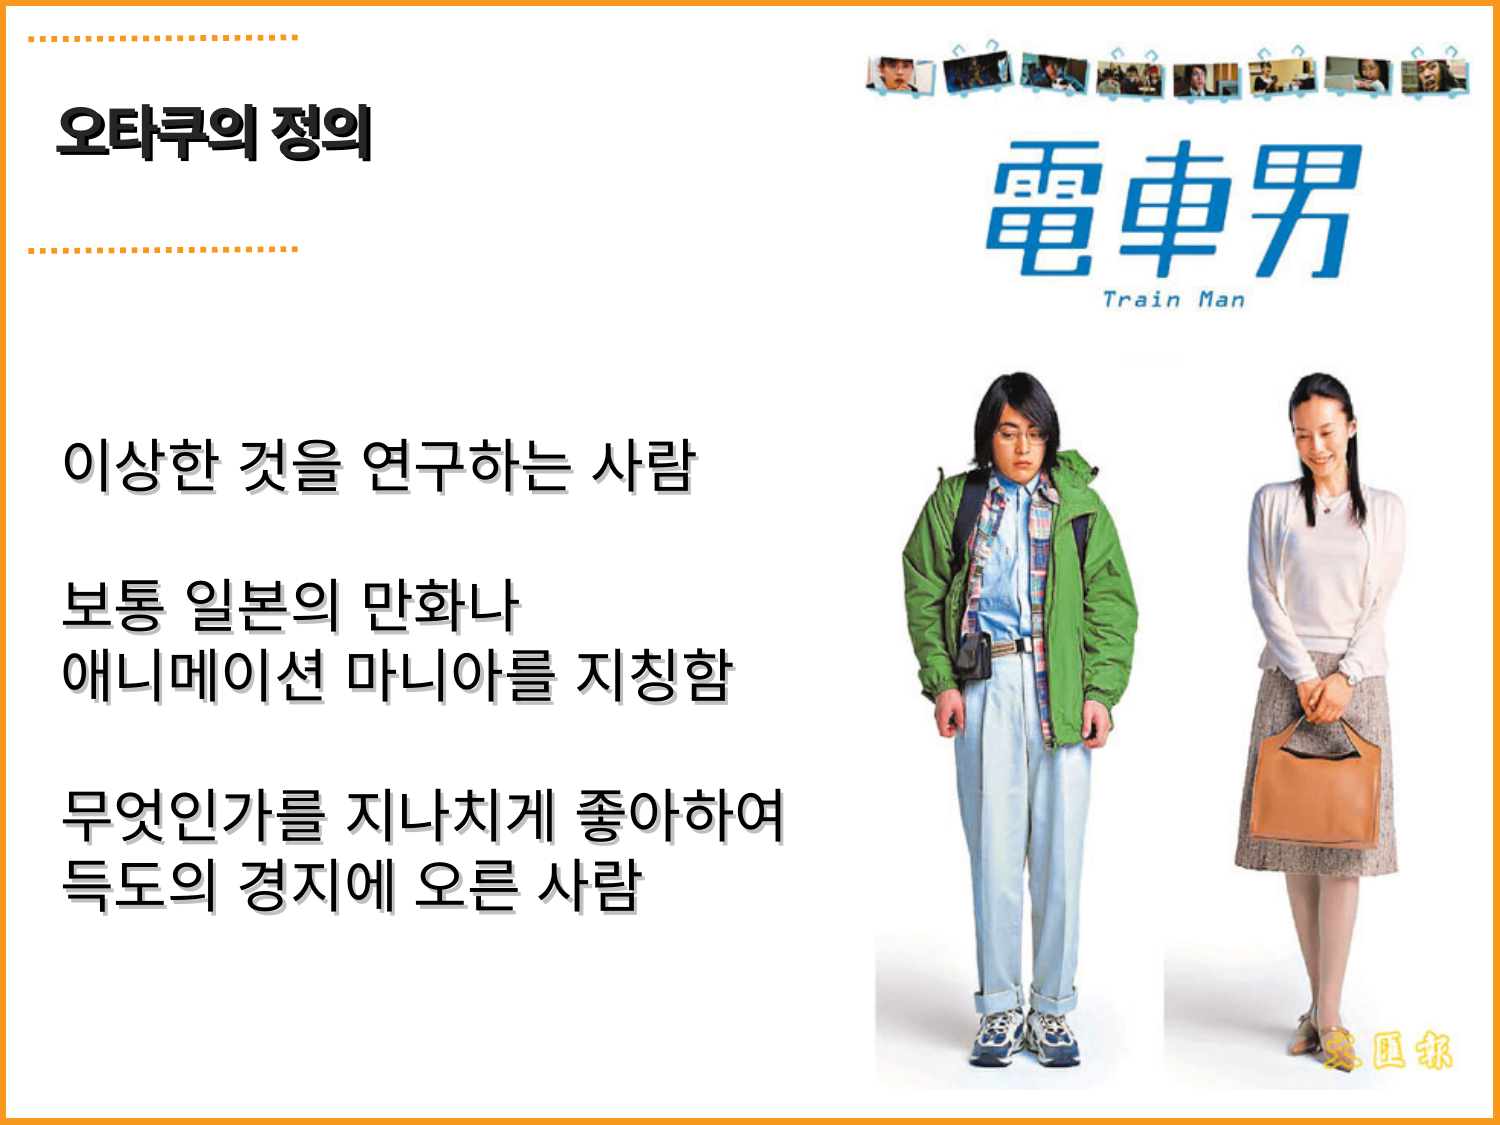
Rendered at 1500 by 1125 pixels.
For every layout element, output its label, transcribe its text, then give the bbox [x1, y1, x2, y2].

text_box 이상한 것을 연구하는 사람 보통 일본의 만화나 애니메이션 마니아를 지칭함 무엇인가를 지나치게 좋아하여 득도의 경지에 오른 사람 [45, 422, 877, 927]
picture [863, 16, 1473, 1090]
text_box 오타쿠의 정의 [23, 87, 405, 174]
